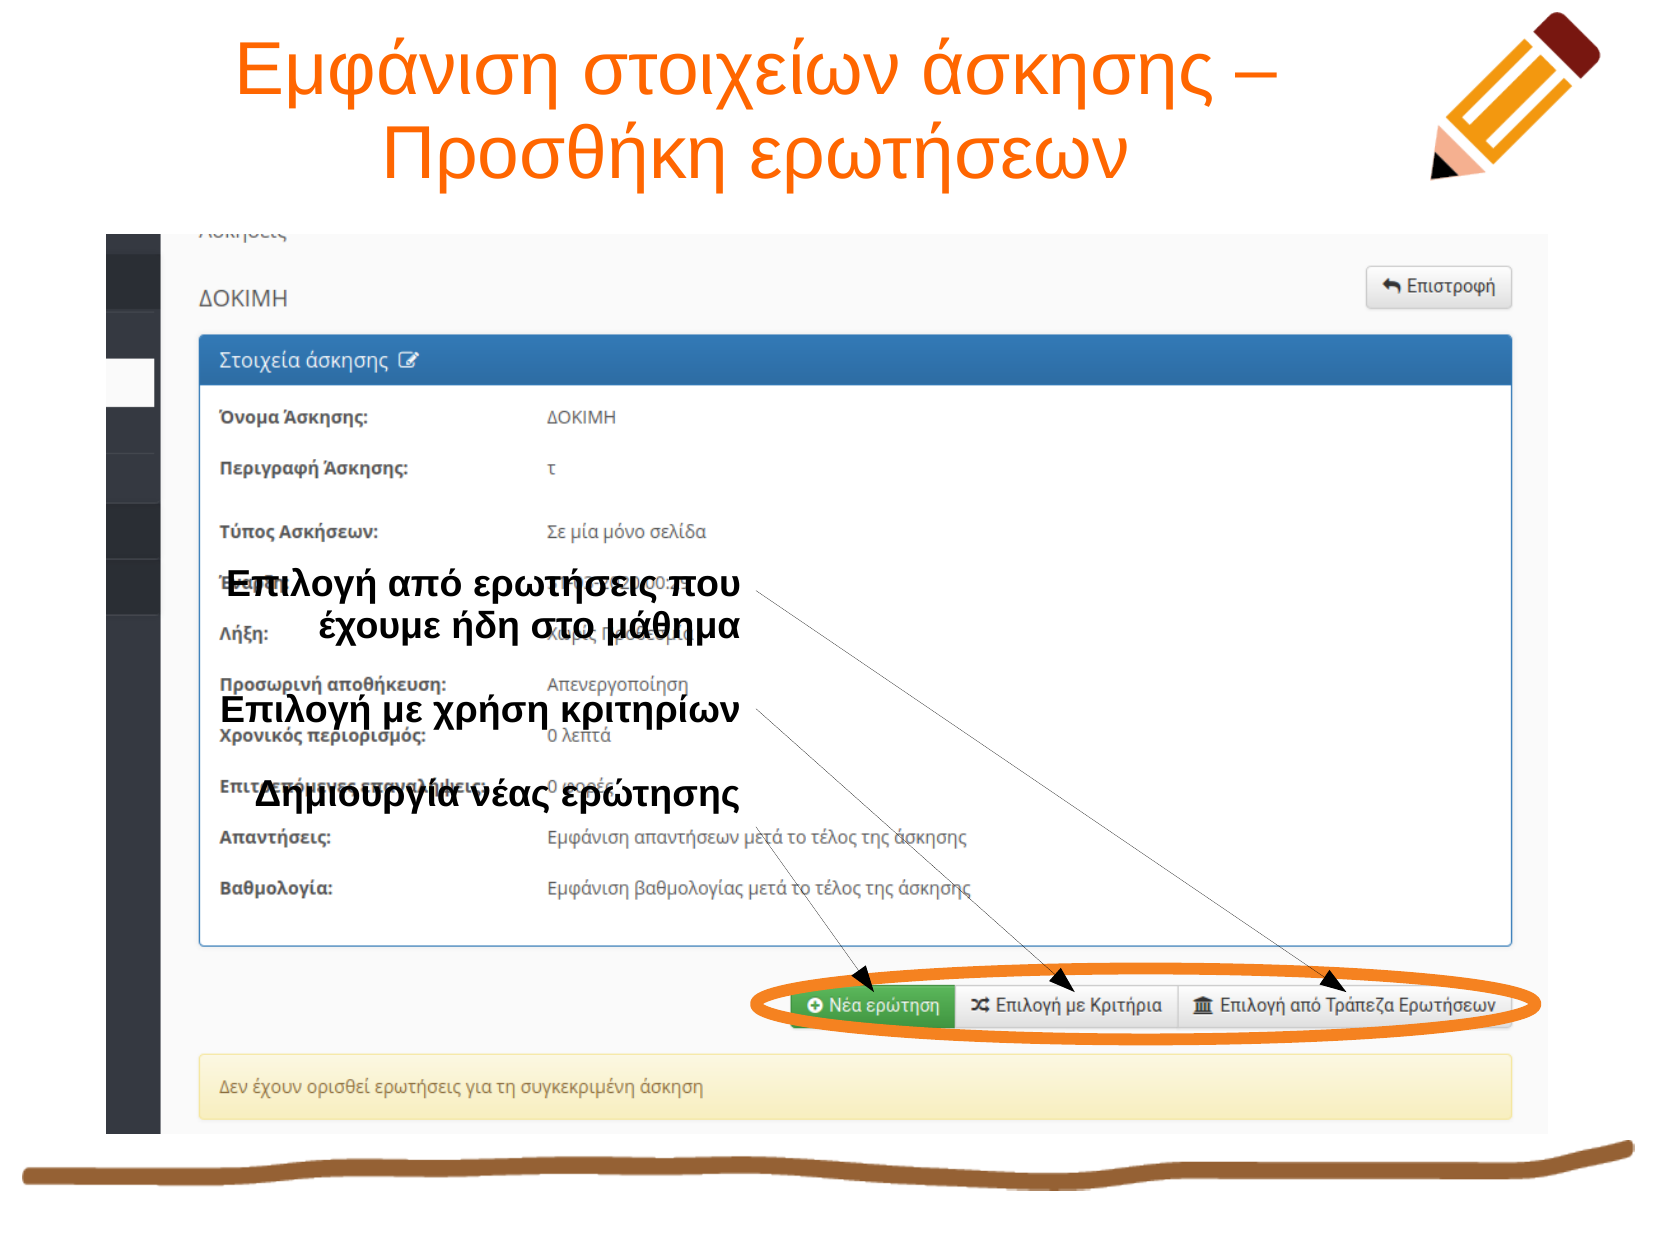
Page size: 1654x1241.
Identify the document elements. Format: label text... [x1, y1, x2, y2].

picture [106, 234, 1548, 1134]
picture [22, 1140, 1635, 1191]
title Εμφάνιση στοιχείων άσκησης – Προσθήκη ερωτήσεων [82, 26, 1430, 195]
picture [1430, 12, 1601, 181]
text_box Επιλογή από ερωτήσεις που έχουμε ήδη στο μάθημα Επιλογή με χρήση κριτηρίων Δημιουργία νέας ερώτησης [165, 555, 756, 990]
